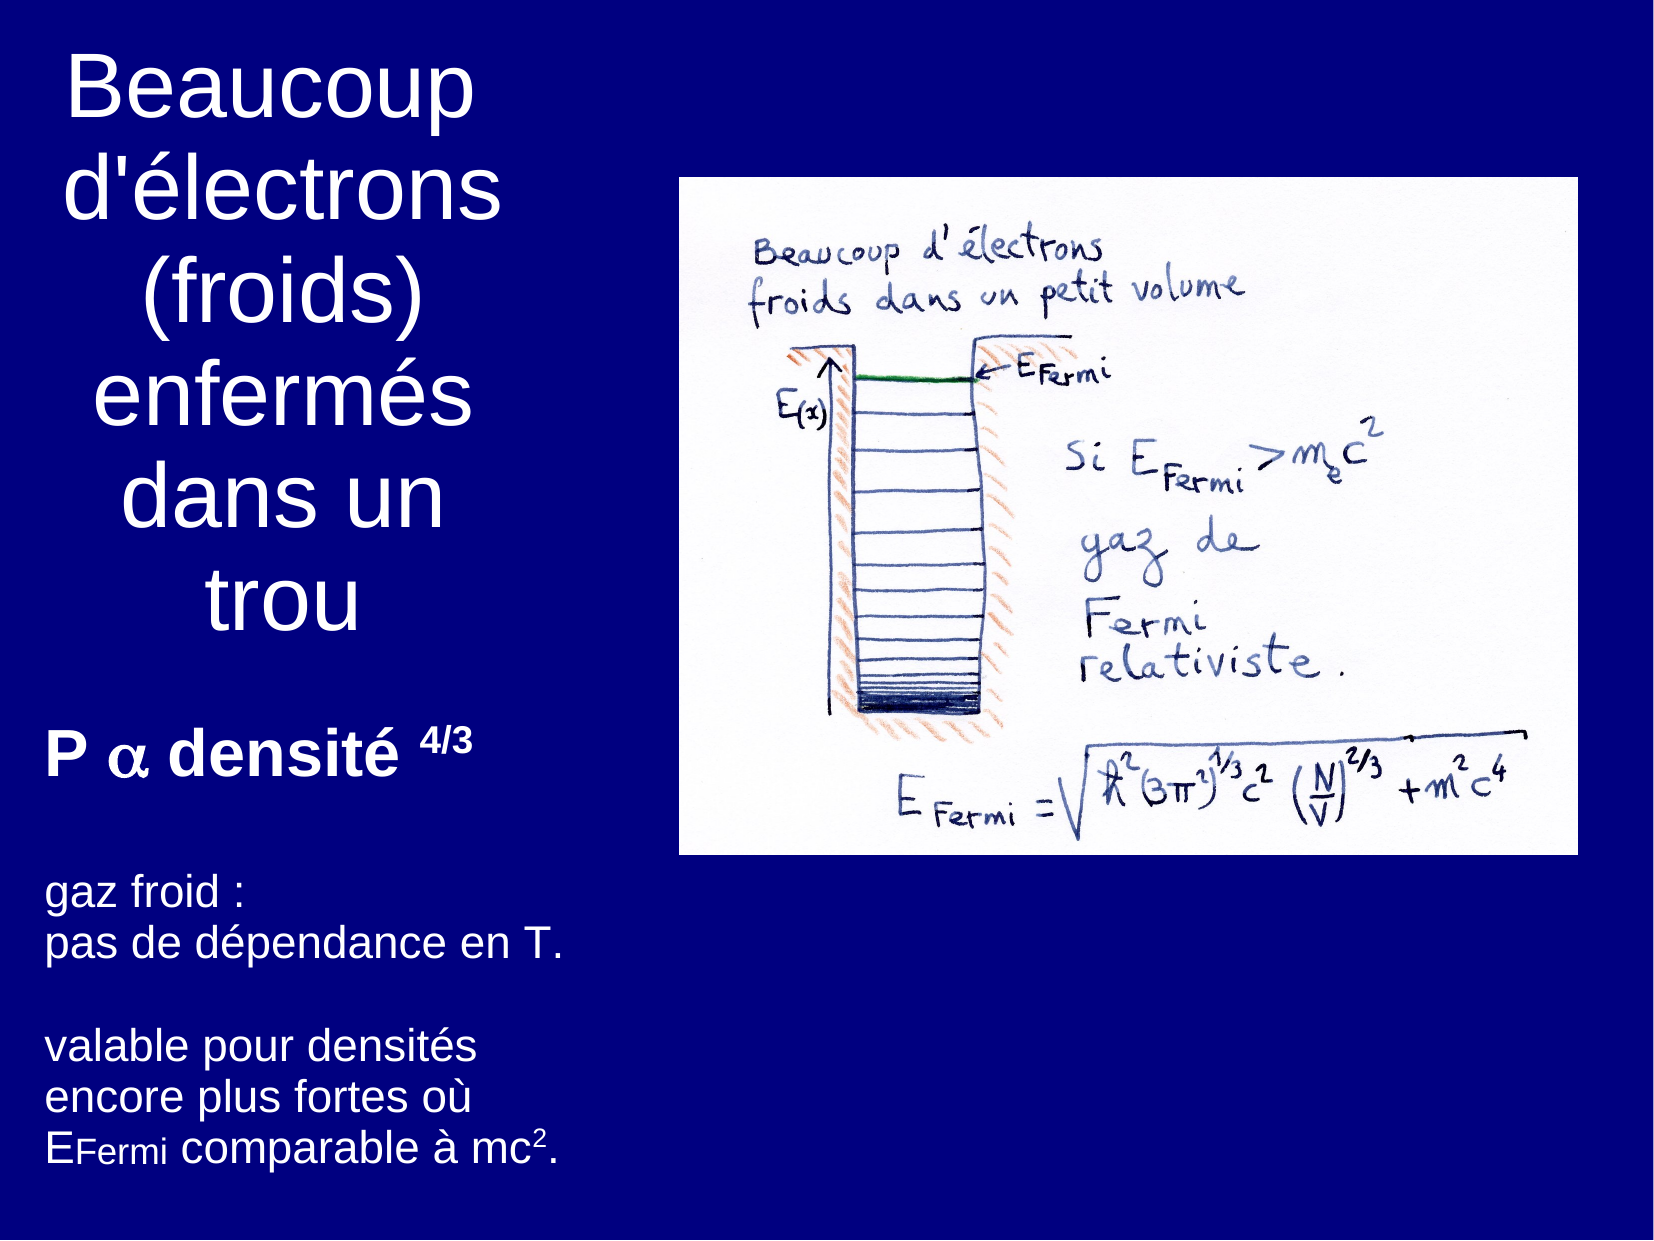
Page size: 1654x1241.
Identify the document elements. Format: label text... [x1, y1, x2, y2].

title Beaucoup d'électrons (froids) enfermés dans un trou [29, 34, 538, 650]
picture [679, 177, 1578, 855]
text_box P a densité 4/3 gaz froid : pas de dépendance en T. valable pour densités encore plus fortes où EFermi comparable à mc2. [29, 708, 621, 1241]
